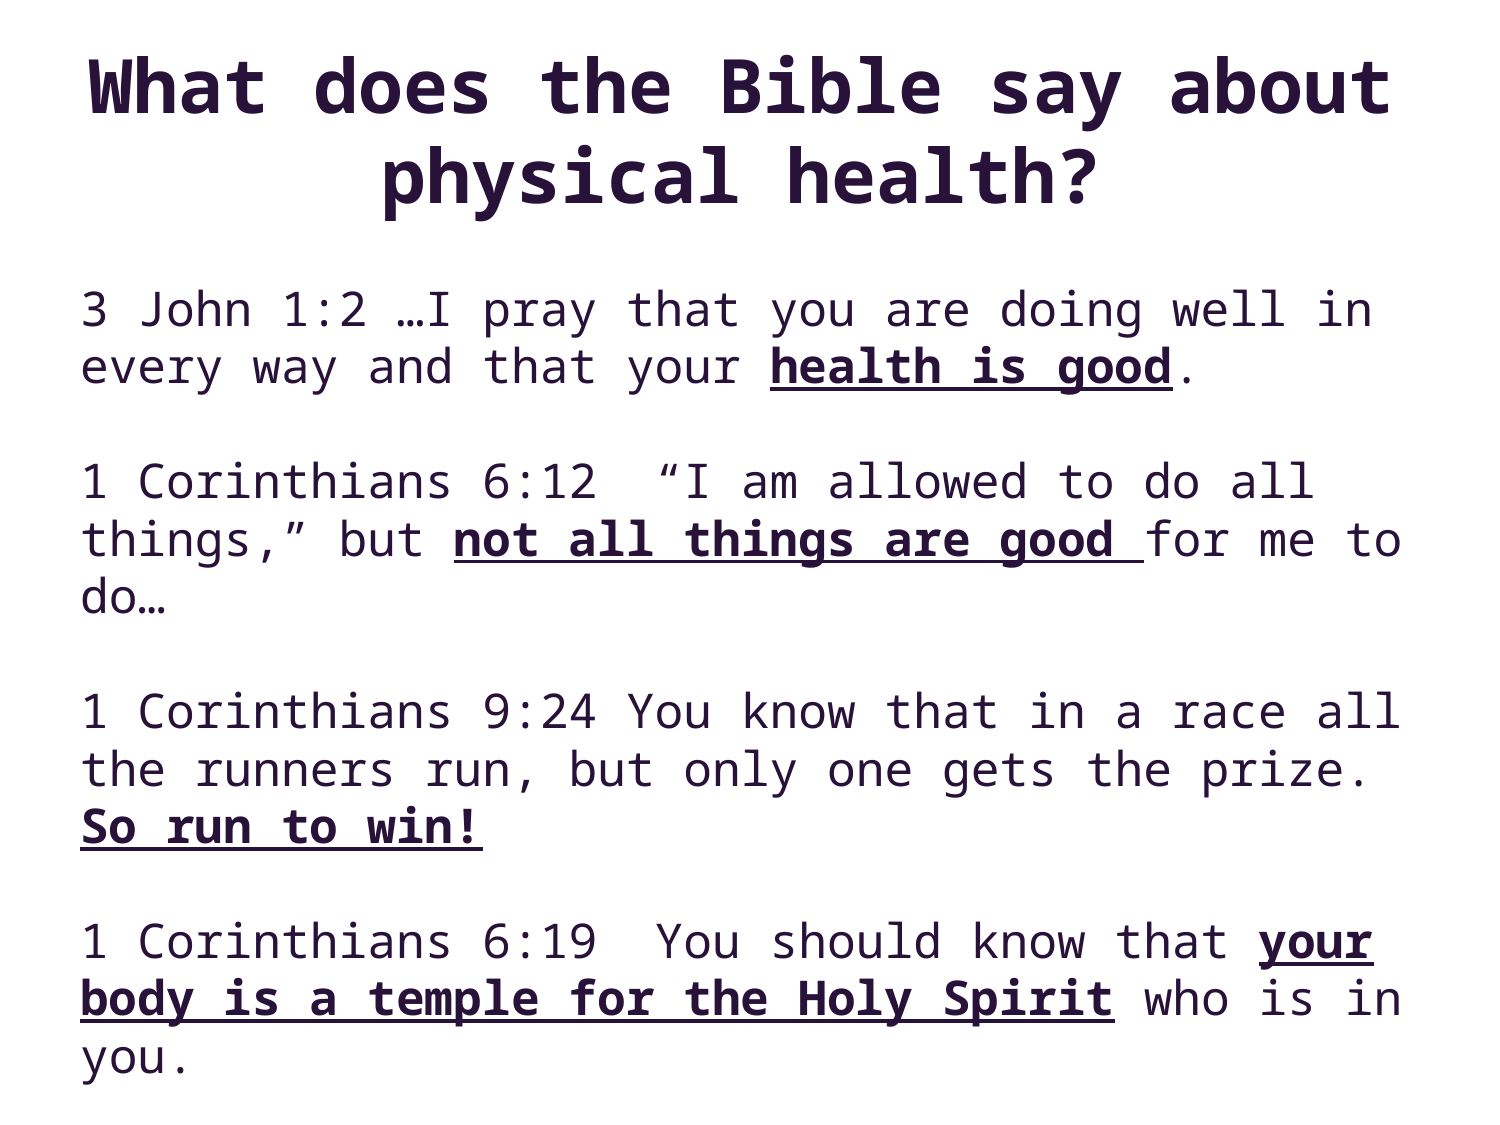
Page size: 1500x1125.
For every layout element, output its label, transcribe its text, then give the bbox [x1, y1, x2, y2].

text_box What does the Bible say about physical health? 3 John 1:2 …I pray that you are doing well in every way and that your health is good. 1 Corinthians 6:12 “I am allowed to do all things,” but not all things are good for me to do… 1 Corinthians 9:24 You know that in a race all the runners run, but only one gets the prize. So run to win! 1 Corinthians 6:19 You should know that your body is a temple for the Holy Spirit who is in you. Matthew 6:11 Give us our daily bread [64, 30, 1436, 1102]
